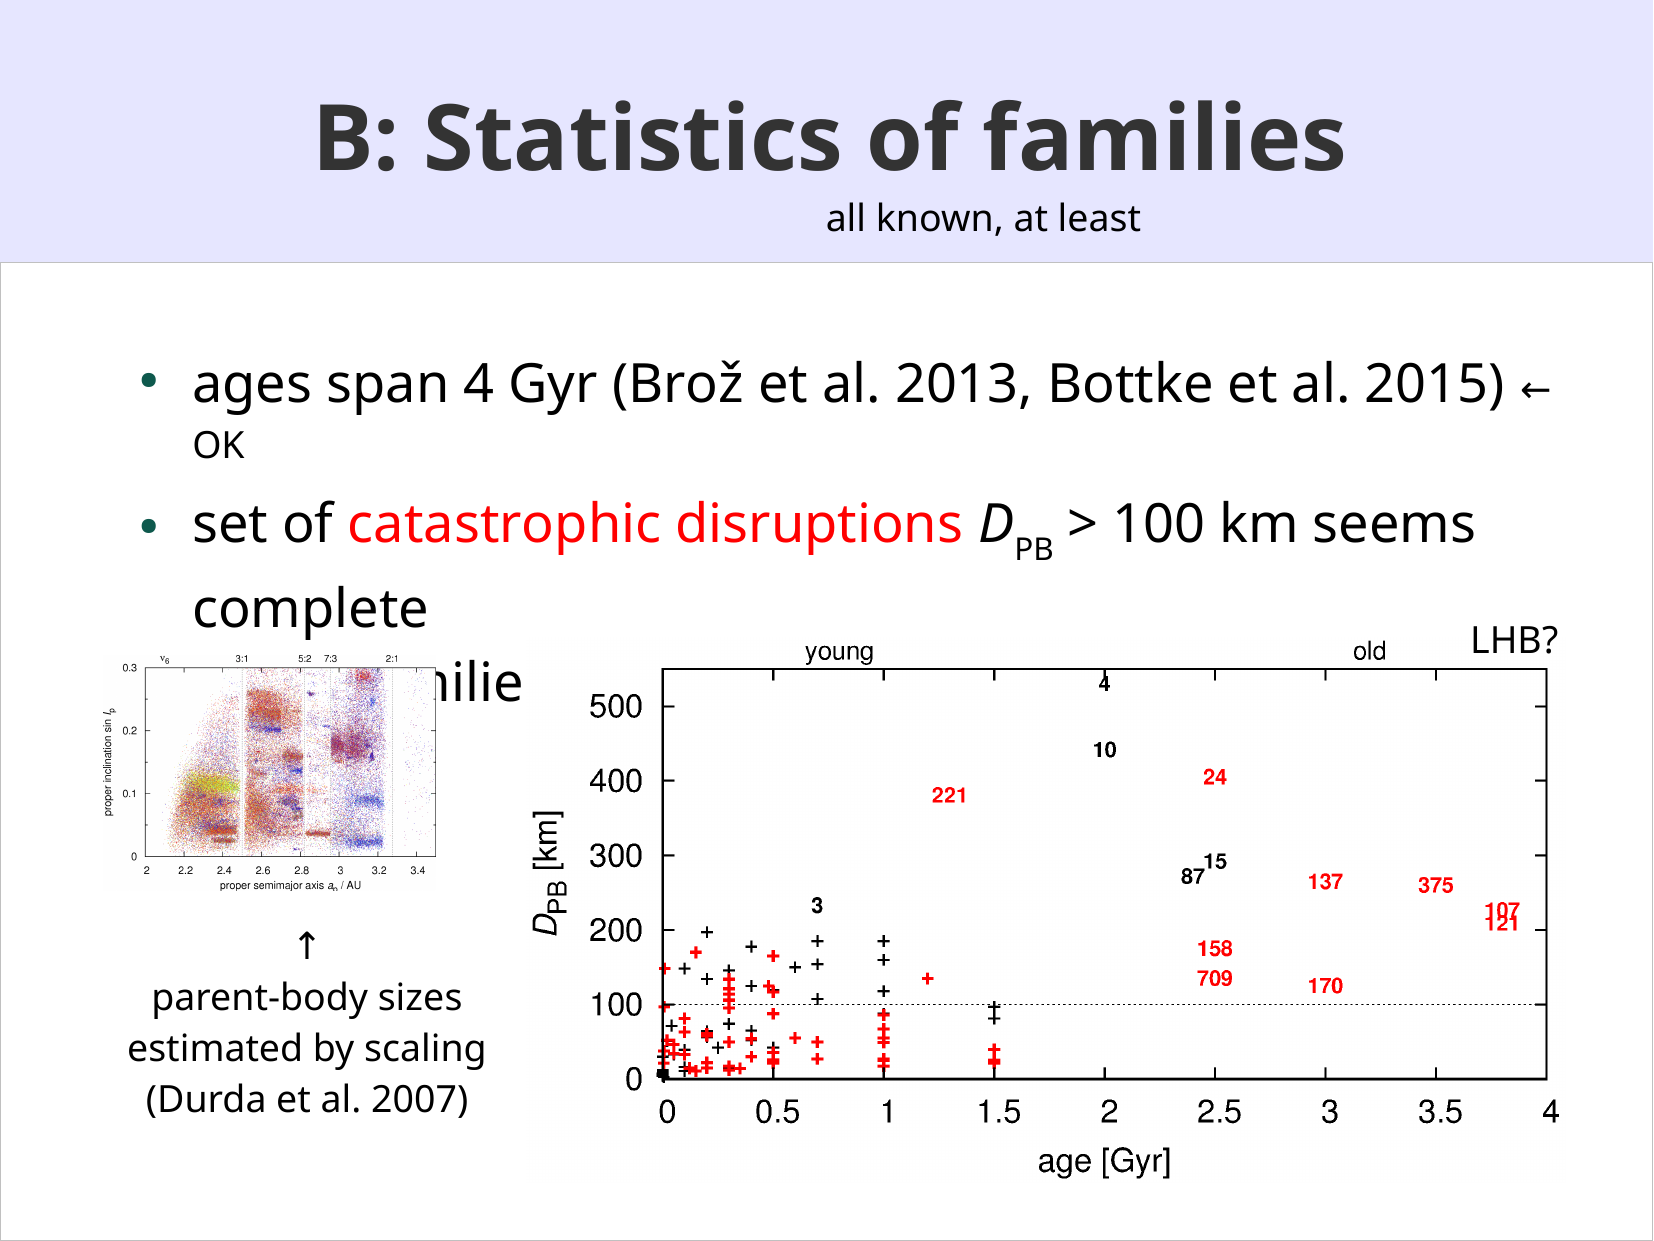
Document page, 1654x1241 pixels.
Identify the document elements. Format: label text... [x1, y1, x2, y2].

picture [526, 637, 1566, 1183]
list ages span 4 Gyr (Brož et al. 2013, Bottke et al. 2015) ← OK set of catastrophic disruptions DPB > 100 km seems complete “new” families mostly DPB < 100 km, or cratering events [121, 344, 1557, 1065]
text_box all known, at least [811, 184, 1123, 244]
text_box ↑ parent-body sizes estimated by scaling (Durda et al. 2007) [112, 912, 460, 1104]
picture [103, 655, 436, 891]
title B: Statistics of families [124, 31, 1536, 239]
text_box LHB? [1455, 606, 1561, 666]
